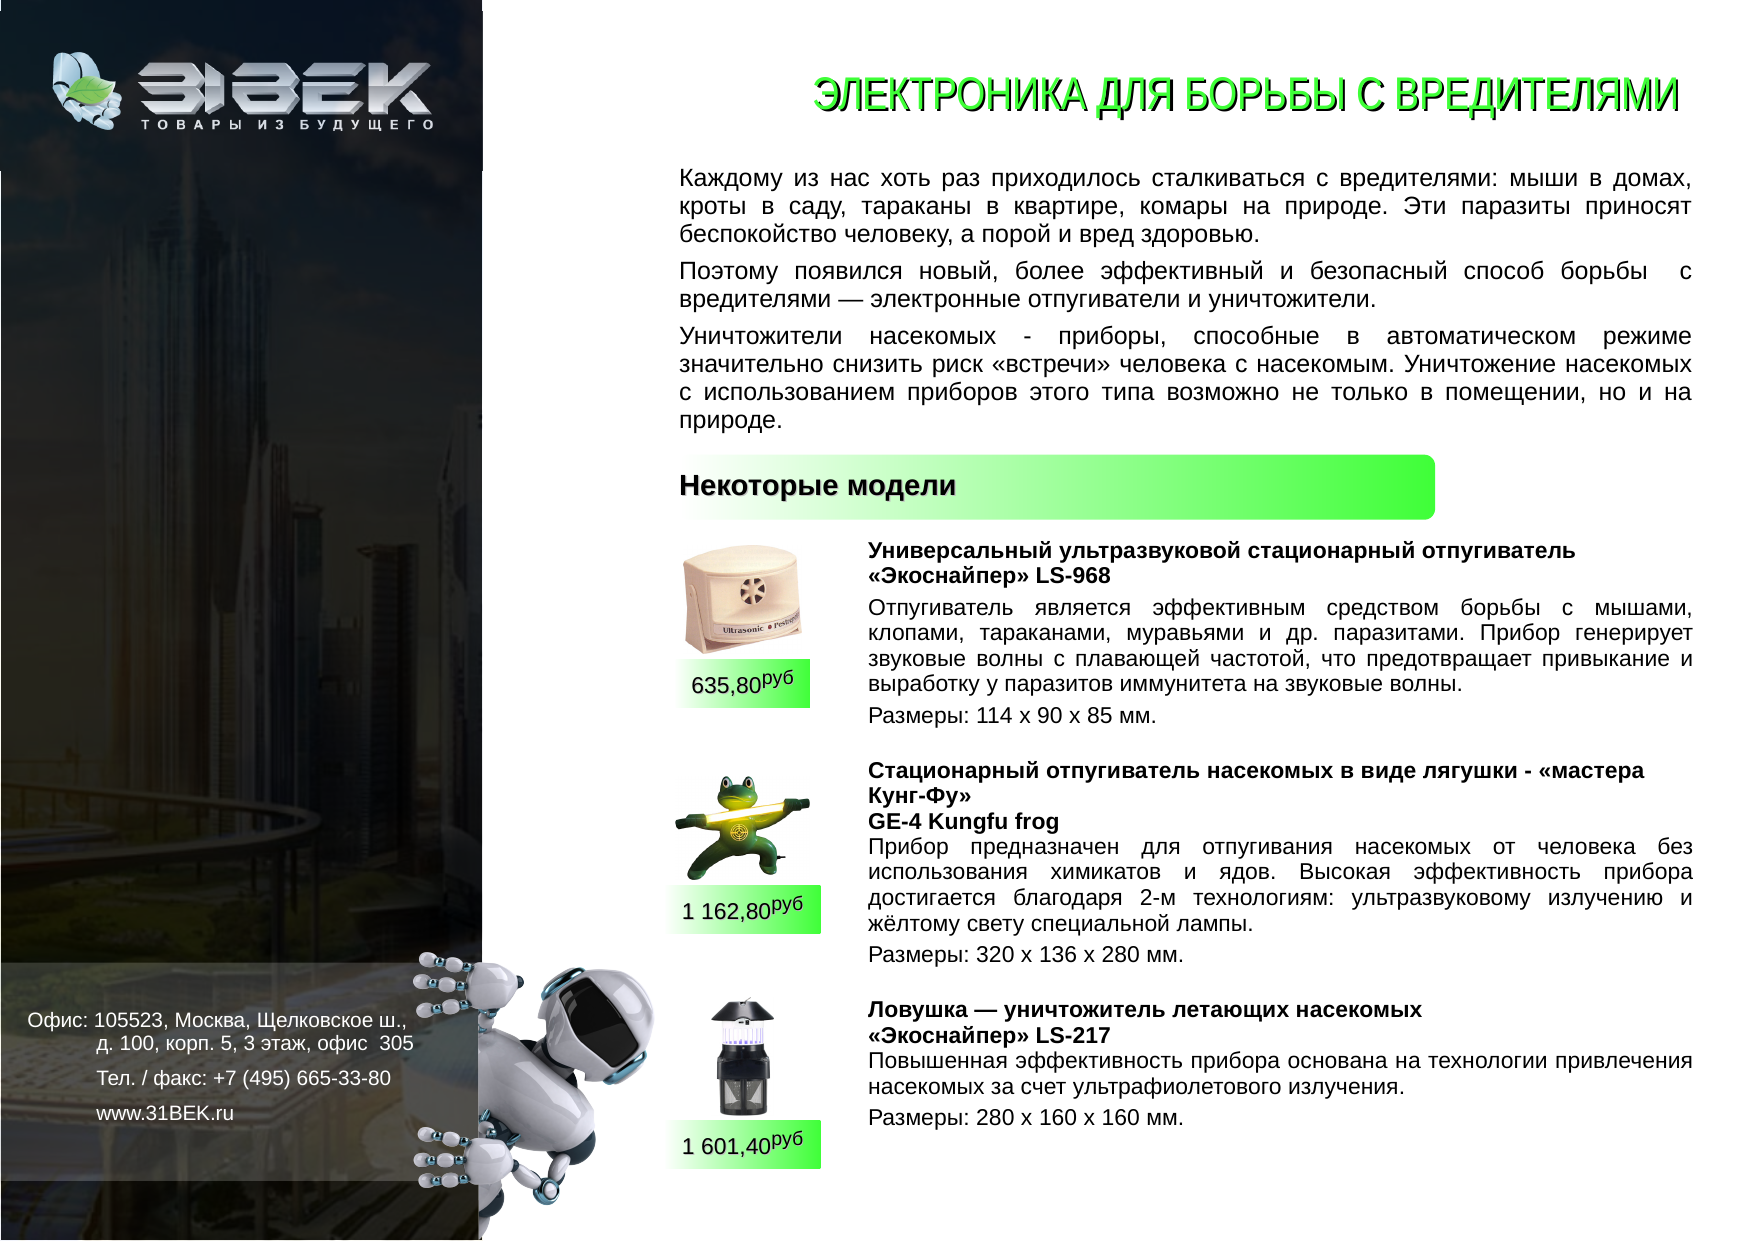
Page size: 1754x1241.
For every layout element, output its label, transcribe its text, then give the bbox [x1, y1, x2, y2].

picture [675, 776, 810, 880]
picture [683, 545, 802, 654]
picture [0, 0, 655, 1241]
text_box Офис: 105523, Москва, Щелковское ш., д. 100, корп. 5, 3 этаж, офис 305 Тел. / факс: +7 (495) 665-33-80 www.31BEK.ru [0, 1001, 445, 1155]
picture [711, 997, 774, 1116]
text_box 635,80руб [675, 659, 810, 708]
text_box 1 601,40руб [665, 1120, 821, 1169]
text_box 1 162,80руб [665, 885, 821, 934]
text_box ЭЛЕКТРОНИКА ДЛЯ БОРЬБЫ С ВРЕДИТЕЛЯМИ [679, 59, 1695, 112]
text_box Каждому из нас хоть раз приходилось сталкиваться с вредителями: мыши в домах, кроты в саду, тараканы в квартире, комары на природе. Эти паразиты приносят беспокойство человеку, а порой и вред здоровью. Поэтому появился новый, более эффективный и безопасный способ борьбы с вредителями — электронные отпугиватели и уничтожители. Уничтожители насекомых - приборы, способные в автоматическом режиме значительно снизить риск «встречи» человека с насекомым. Уничтожение насекомых с использованием приборов этого типа возможно не только в помещении, но и на природе. Некоторые модели Универсальный ультразвуковой стационарный отпугиватель «Экоснайпер» LS-968 Отпугиватель является эффективным средством борьбы с мышами, клопами, тараканами, муравьями и др. паразитами. Прибор генерирует звуковые волны с плавающей частотой, что предотвращает привыкание и выработку у паразитов иммунитета на звуковые волны. Размеры: 114 х 90 х 85 мм. Стационарный отпугиватель насекомых в виде лягушки - «мастера Кунг-Фу» GE-4 Kungfu frog Прибор предназначен для отпугивания насекомых от человека без использования химикатов и ядов. Высокая эффективность прибора достигается благодаря 2-м технологиям: ультразвуковому излучению и жёлтому свету специальной лампы. Размеры: 320 х 136 х 280 мм. Ловушка — уничтожитель летающих насекомых «Экоснайпер» LS-217 Повышенная эффективность прибора основана на технологии привлечения насекомых за счет ультрафиолетового излучения. Размеры: 280 х 160 х 160 мм. [679, 164, 1697, 1182]
